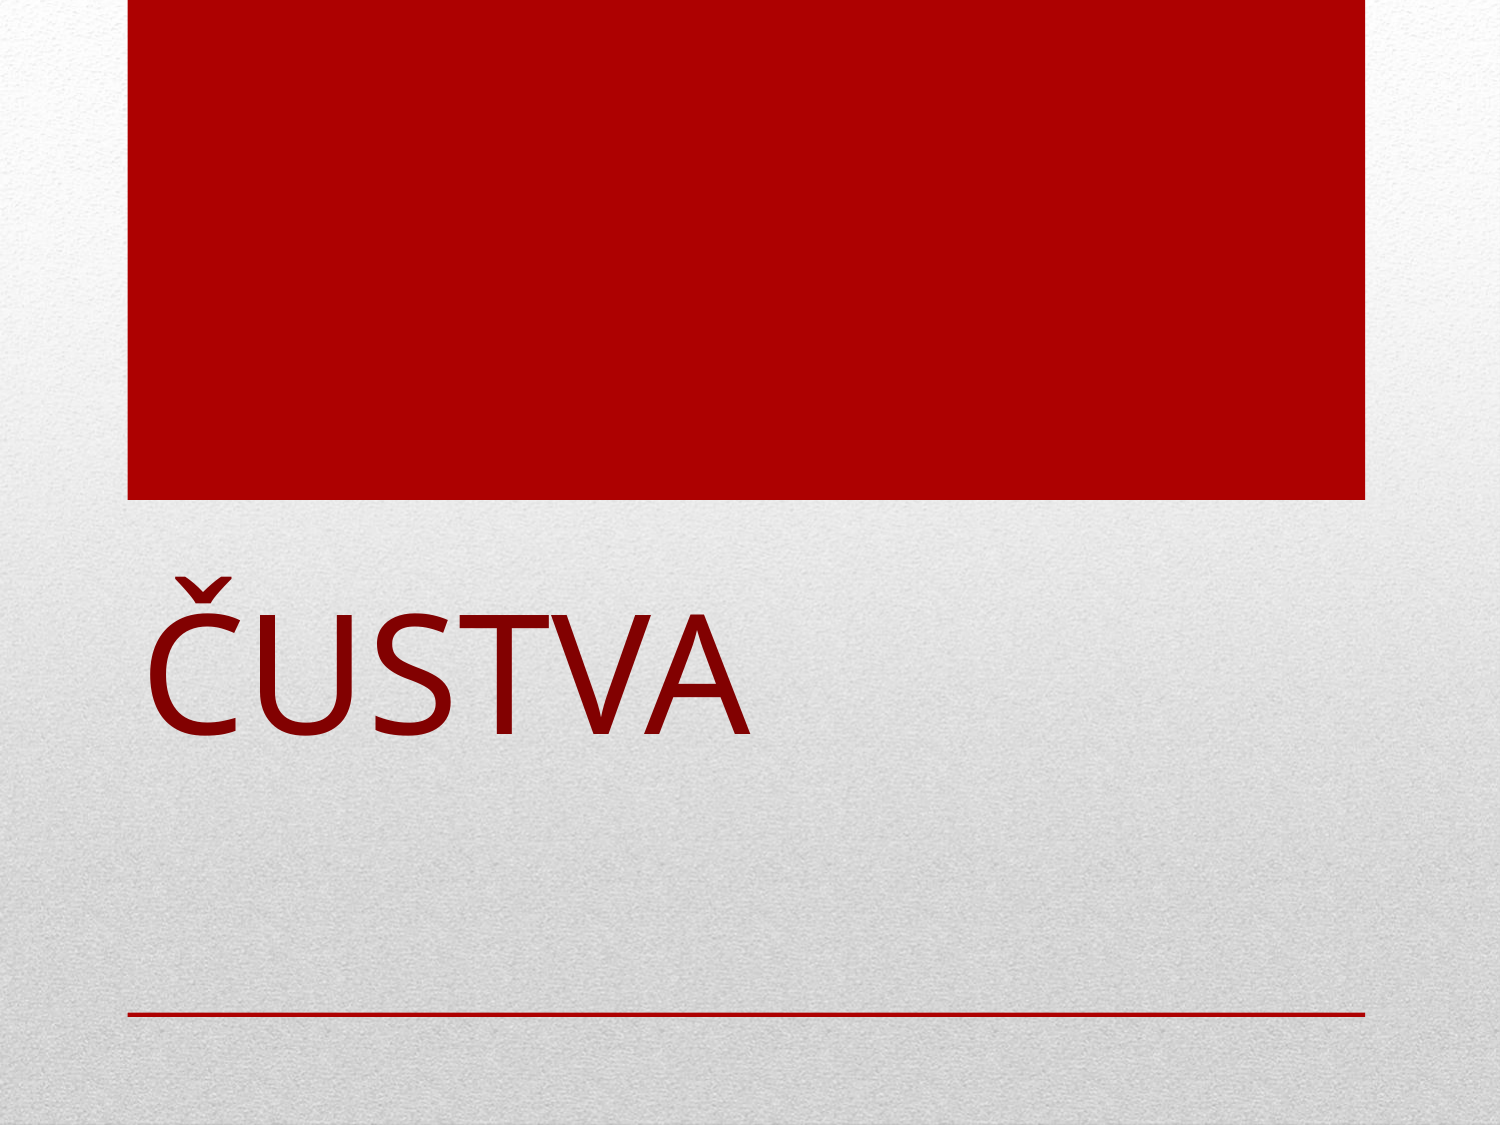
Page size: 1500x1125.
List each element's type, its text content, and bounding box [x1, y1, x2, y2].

title ČUSTVA [125, 525, 1363, 775]
picture [0, 0, 1500, 1125]
